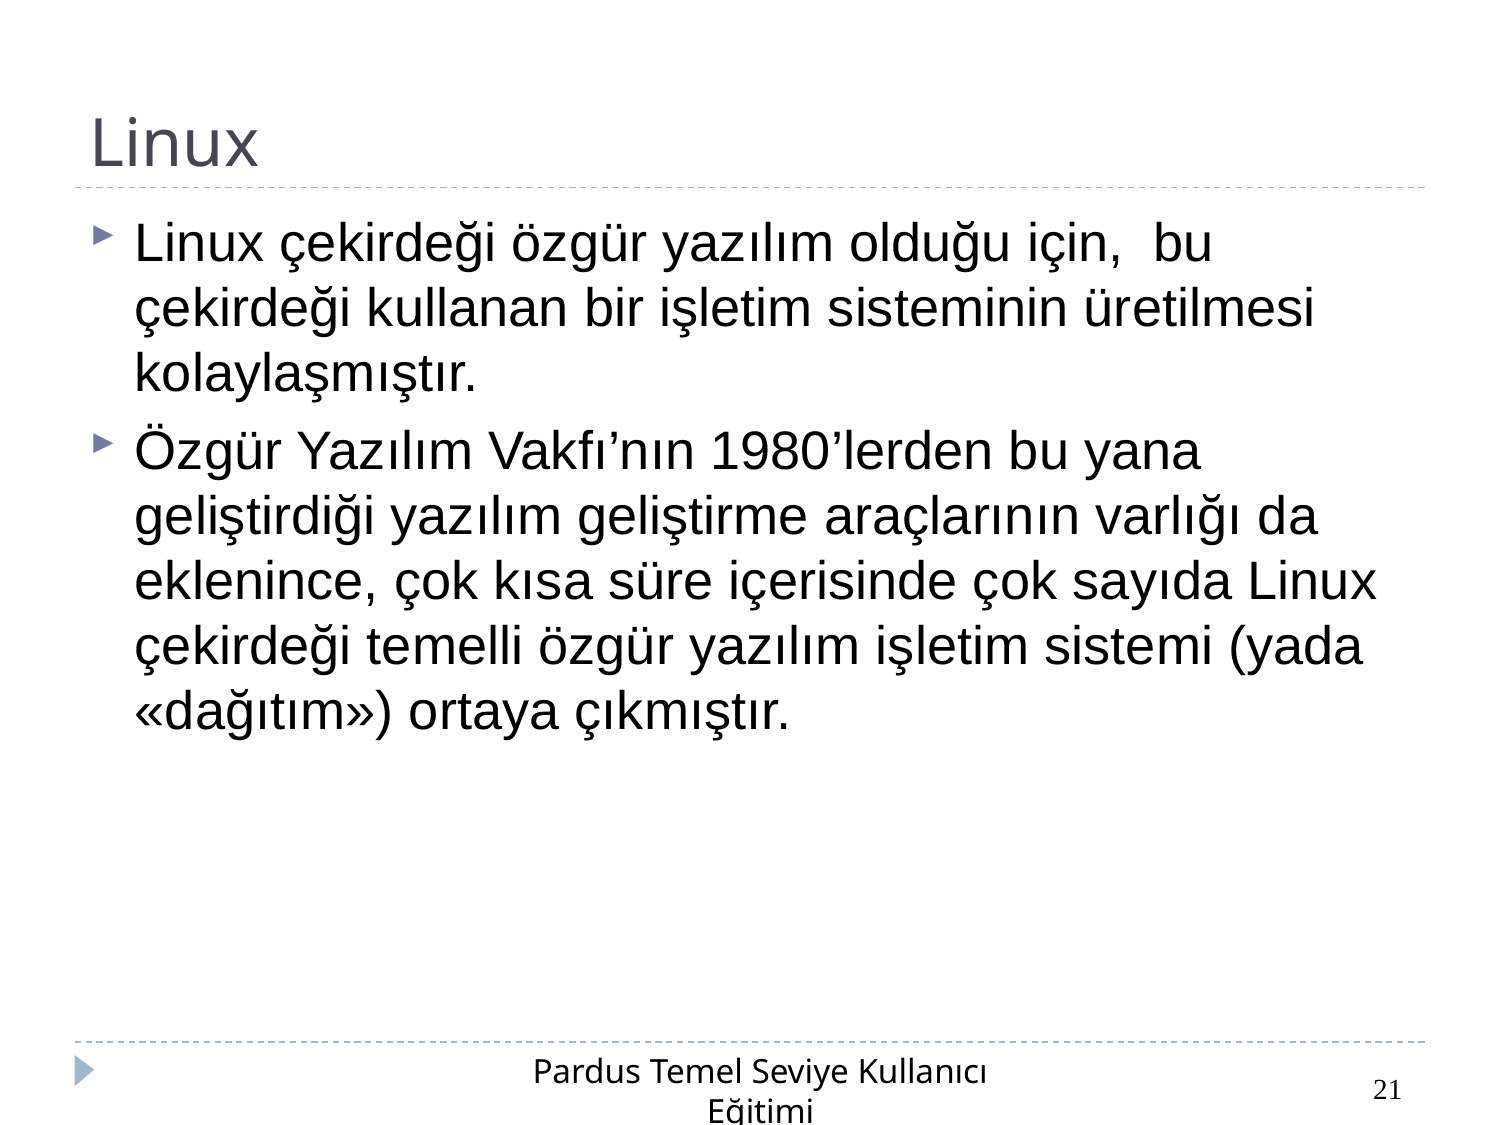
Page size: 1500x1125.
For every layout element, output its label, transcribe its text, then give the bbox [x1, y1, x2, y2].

list Linux çekirdeği özgür yazılım olduğu için, bu çekirdeği kullanan bir işletim sisteminin üretilmesi kolaylaşmıştır. Özgür Yazılım Vakfı’nın 1980’lerden bu yana geliştirdiği yazılım geliştirme araçlarının varlığı da eklenince, çok kısa süre içerisinde çok sayıda Linux çekirdeği temelli özgür yazılım işletim sistemi (yada «dağıtım») ortaya çıkmıştır. [75, 200, 1425, 1010]
title Linux [75, 24, 1425, 188]
